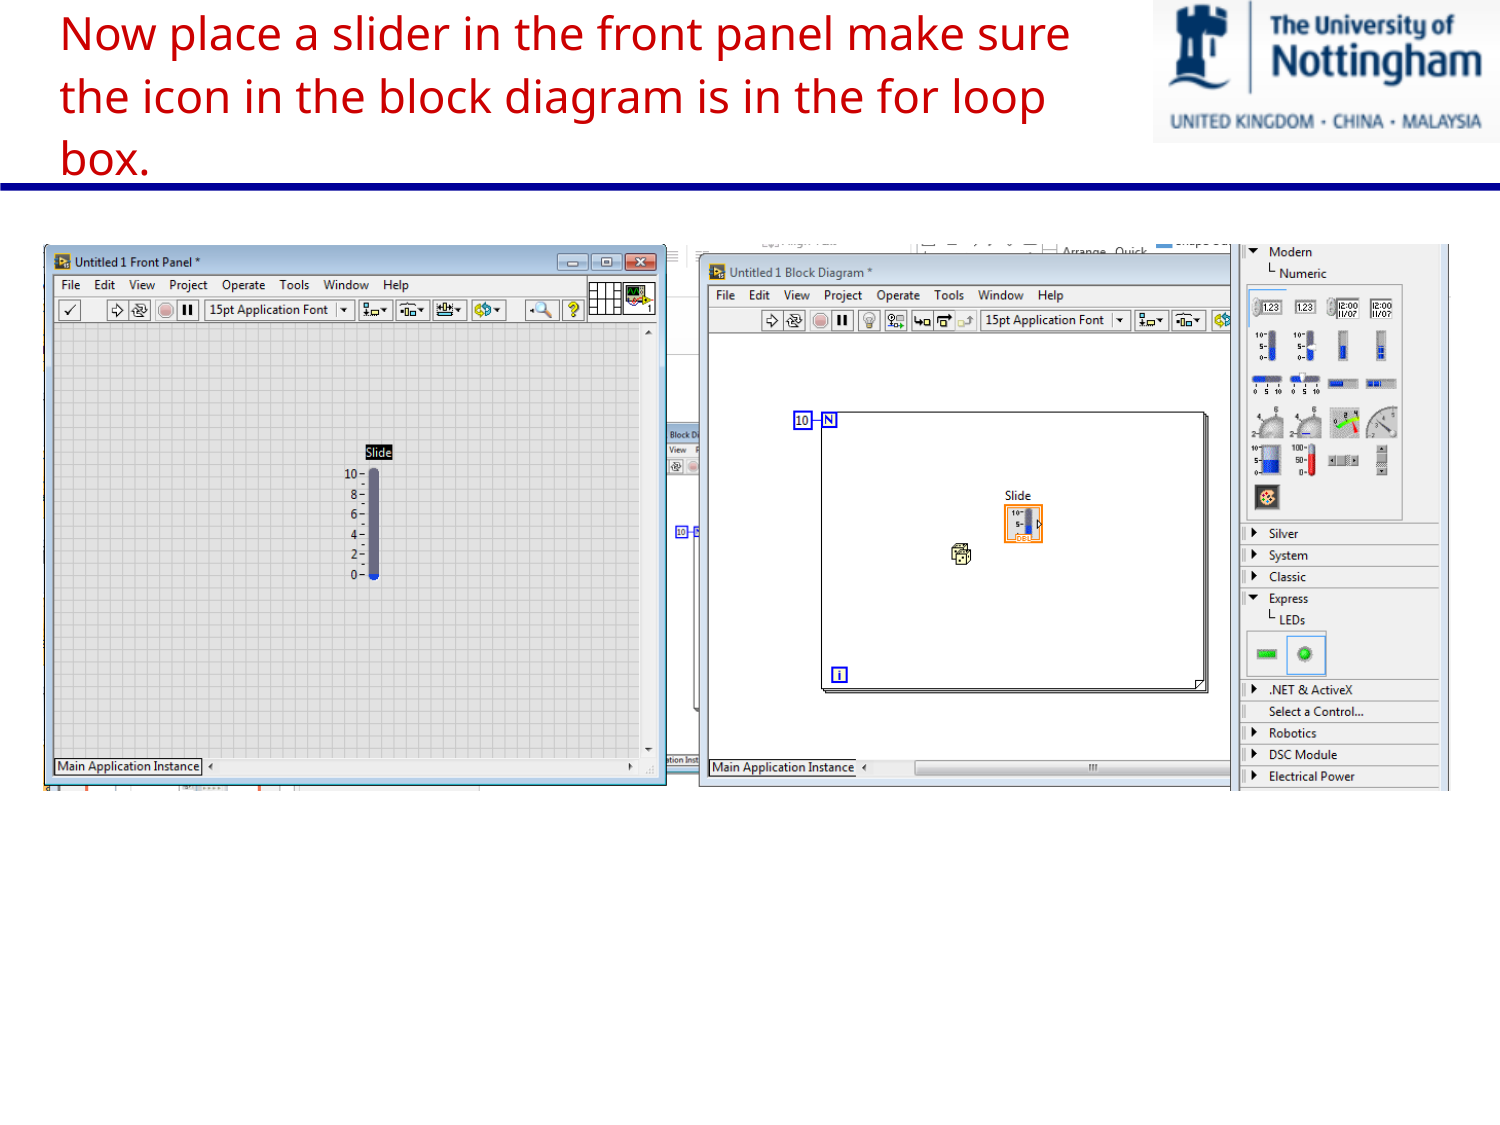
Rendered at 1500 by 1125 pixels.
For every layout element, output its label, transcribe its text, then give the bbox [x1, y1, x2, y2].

title Now place a slider in the front panel make sure the icon in the block diagram is in the for loop box. [59, 15, 1079, 176]
picture [43, 244, 1451, 791]
picture [1153, 0, 1500, 143]
